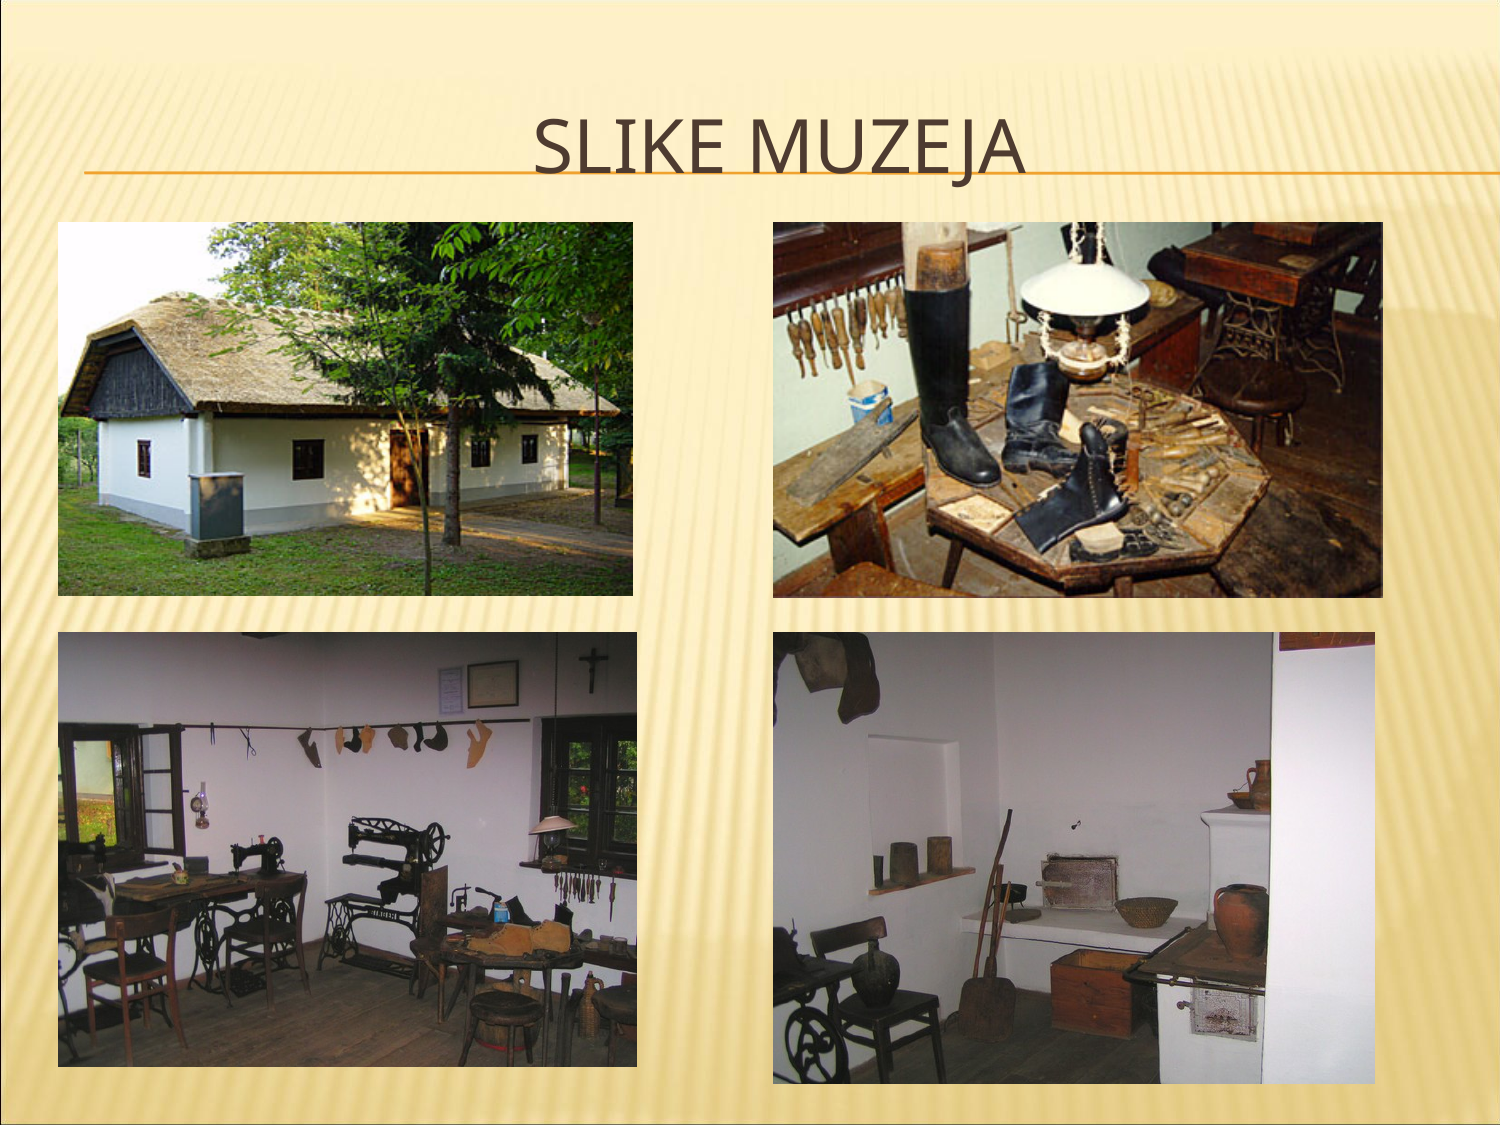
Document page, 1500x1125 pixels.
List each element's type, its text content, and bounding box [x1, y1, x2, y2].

title SLIKE MUZEJA [50, 75, 1475, 213]
picture [0, 0, 1500, 1125]
